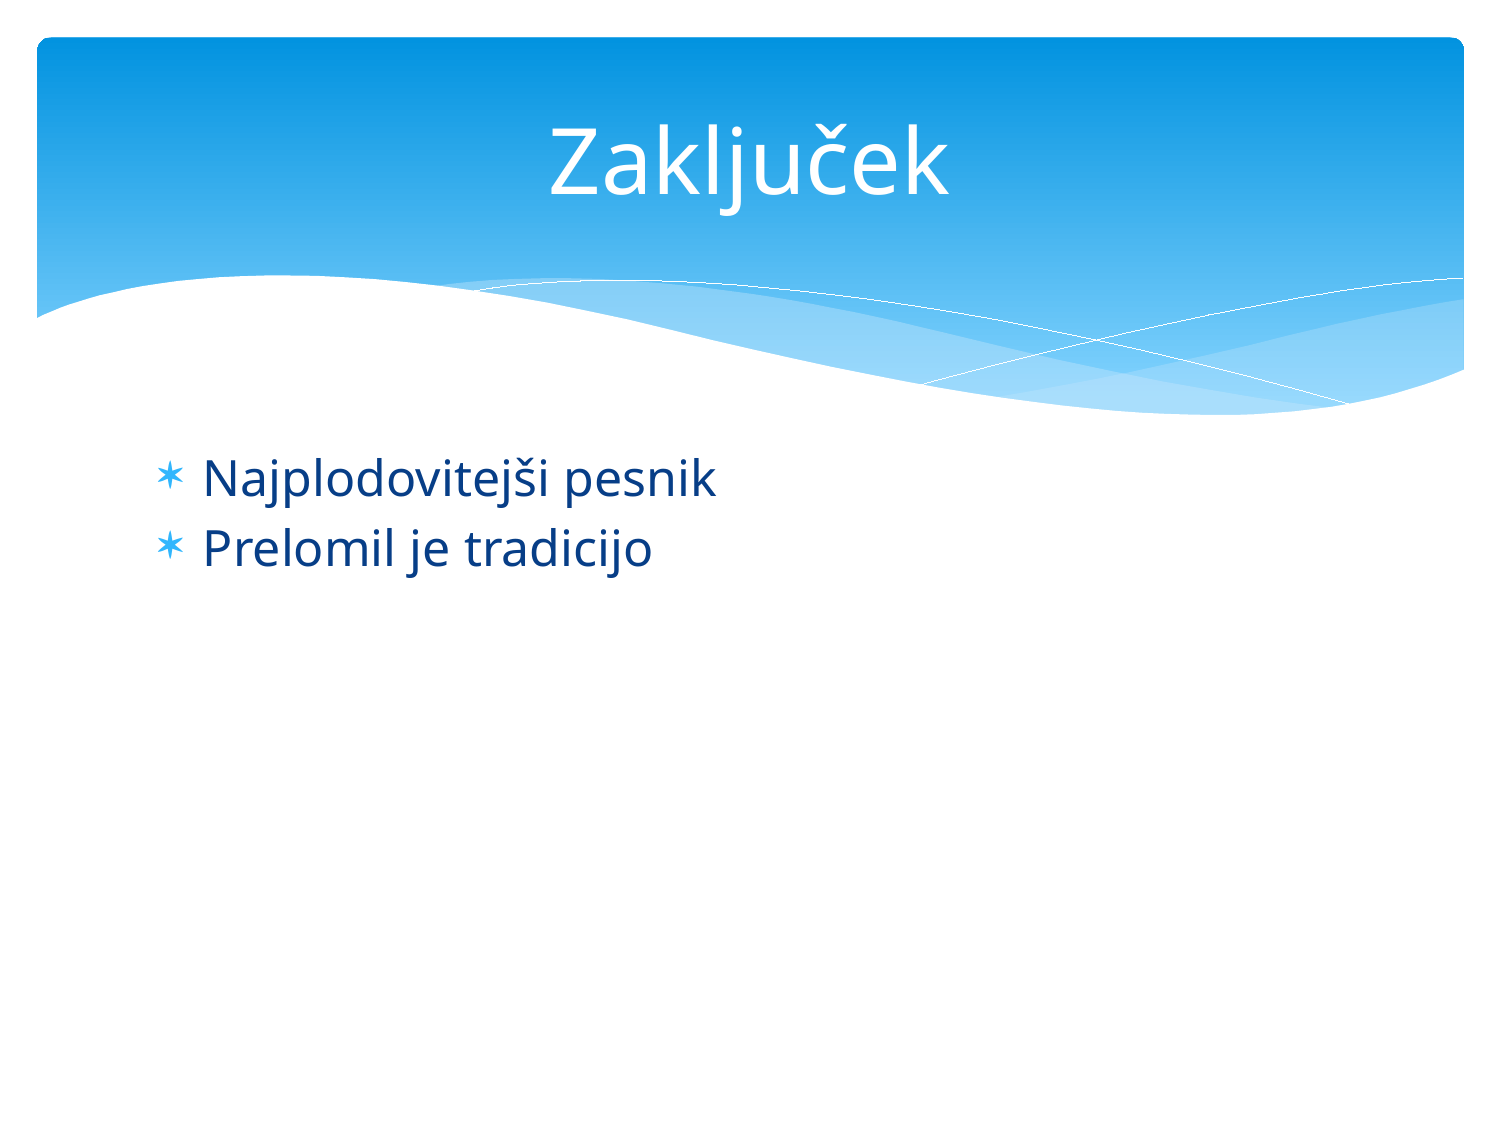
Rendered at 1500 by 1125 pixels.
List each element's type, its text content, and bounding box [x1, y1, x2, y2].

title Zaključek [75, 55, 1425, 261]
list Najplodovitejši pesnik Prelomil je tradicijo [142, 438, 1359, 1005]
